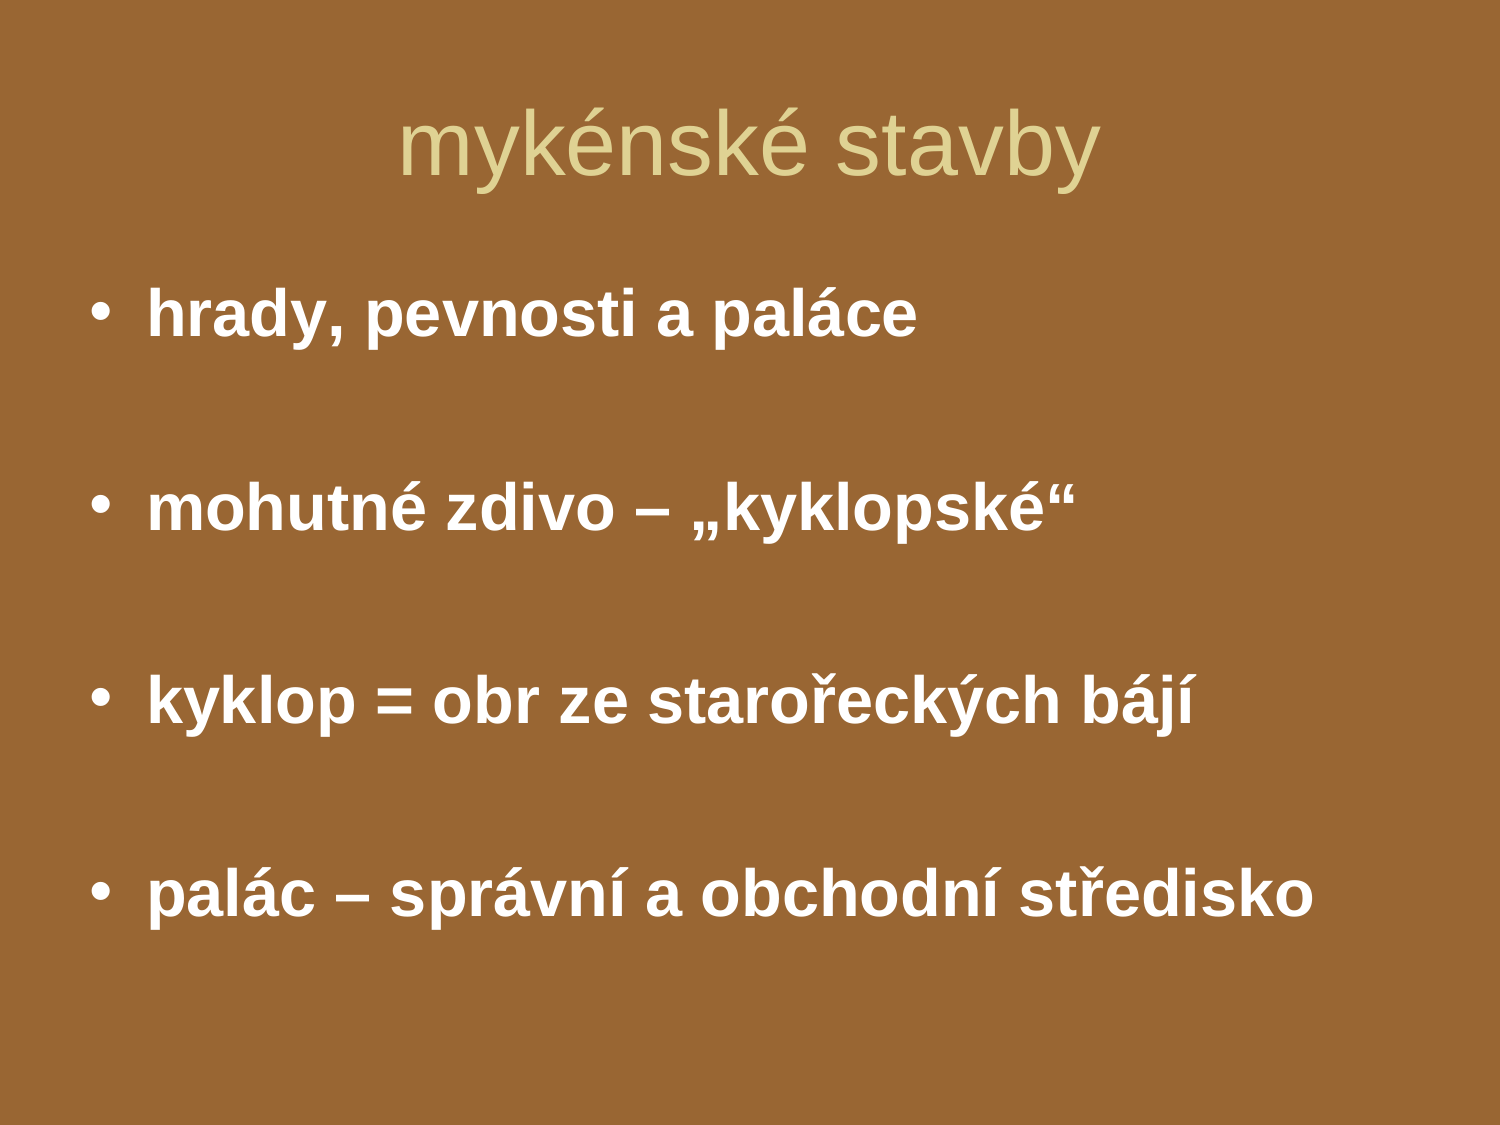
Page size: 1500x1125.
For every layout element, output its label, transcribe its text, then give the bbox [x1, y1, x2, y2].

list hrady, pevnosti a paláce mohutné zdivo – „kyklopské“ kyklop = obr ze starořeckých bájí palác – správní a obchodní středisko [75, 262, 1426, 1005]
title mykénské stavby [75, 45, 1426, 233]
